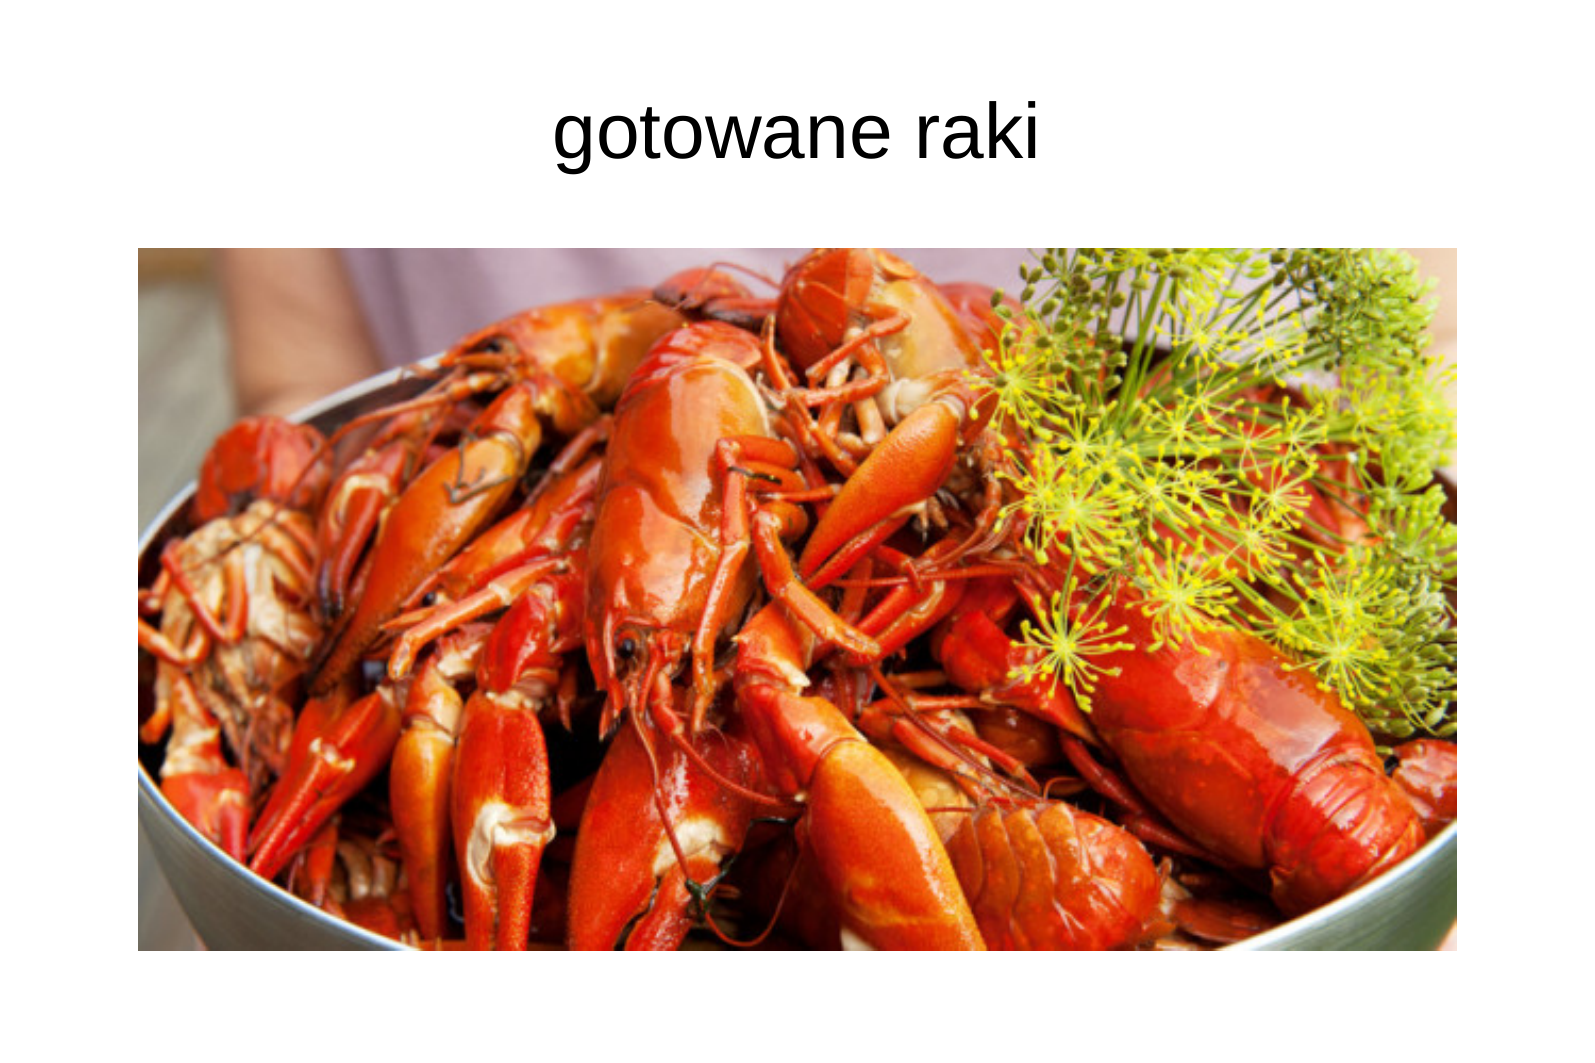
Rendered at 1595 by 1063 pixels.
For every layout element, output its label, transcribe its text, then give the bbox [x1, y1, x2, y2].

picture [138, 248, 1457, 951]
title gotowane raki [79, 42, 1515, 220]
